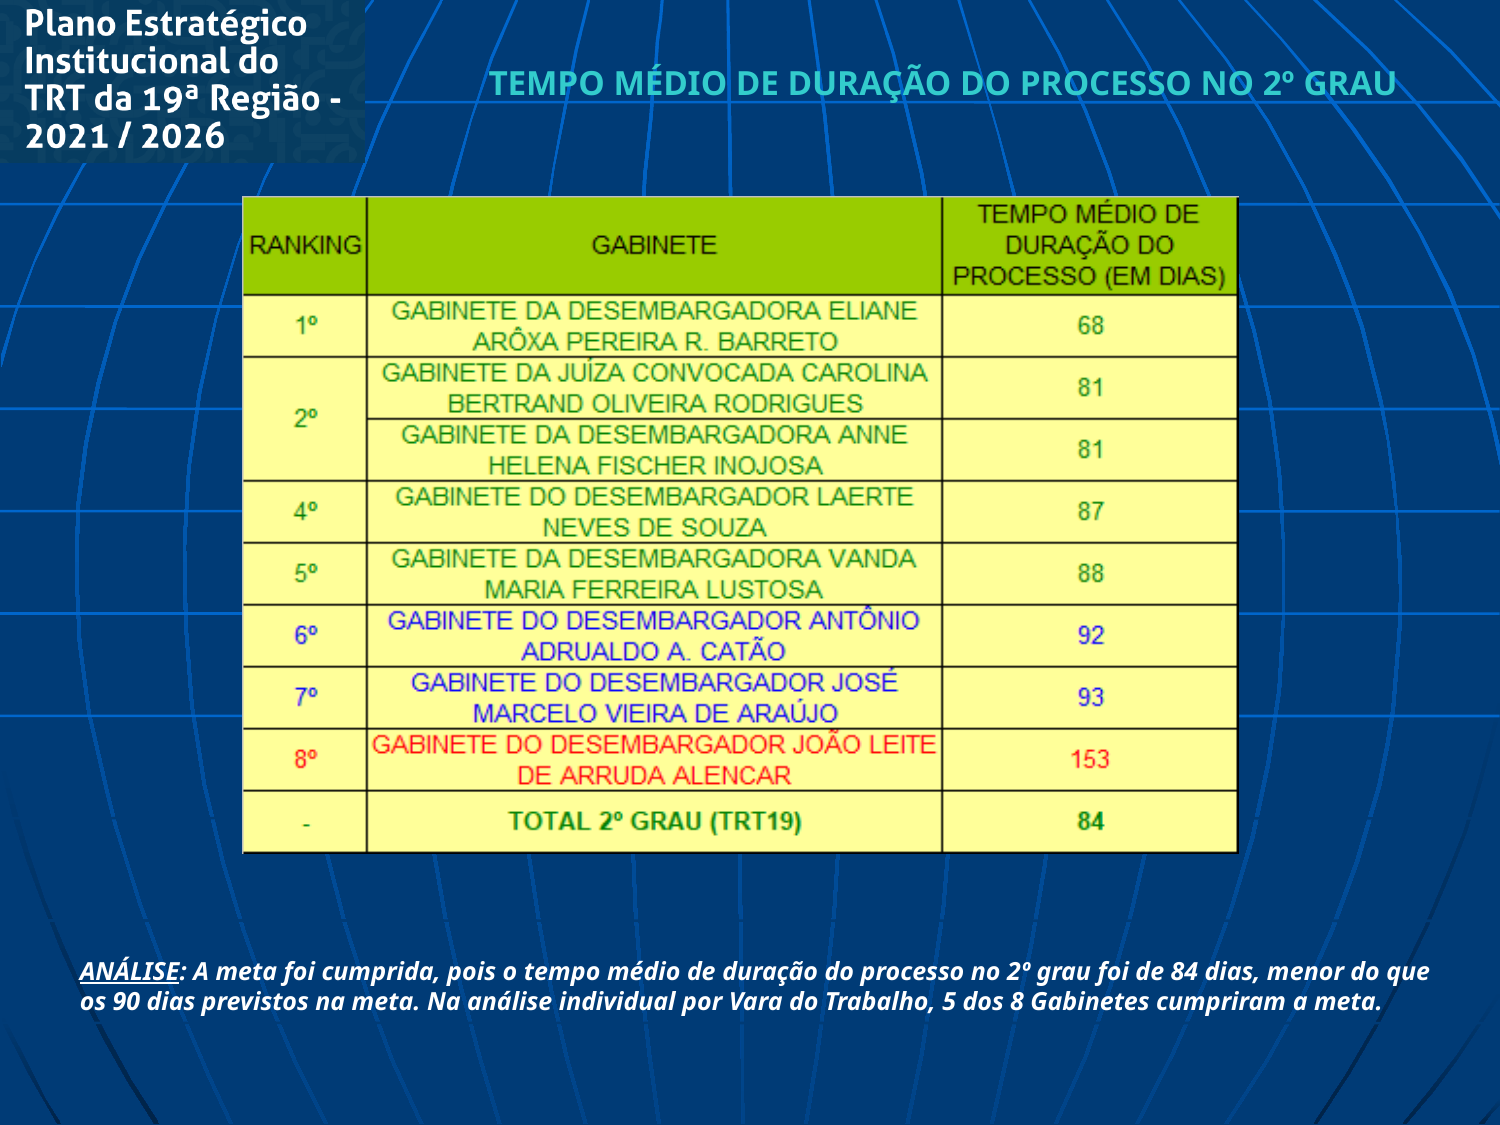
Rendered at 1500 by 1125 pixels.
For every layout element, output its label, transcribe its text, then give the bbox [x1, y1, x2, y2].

picture [0, 0, 365, 163]
text_box TEMPO MÉDIO DE DURAÇÃO DO PROCESSO NO 2º GRAU [407, 54, 1471, 110]
text_box ANÁLISE: A meta foi cumprida, pois o tempo médio de duração do processo no 2º grau foi de 84 dias, menor do que os 90 dias previstos na meta. Na análise individual por Vara do Trabalho, 5 dos 8 Gabinetes cumpriram a meta. [64, 947, 1471, 1125]
picture [242, 196, 1239, 854]
